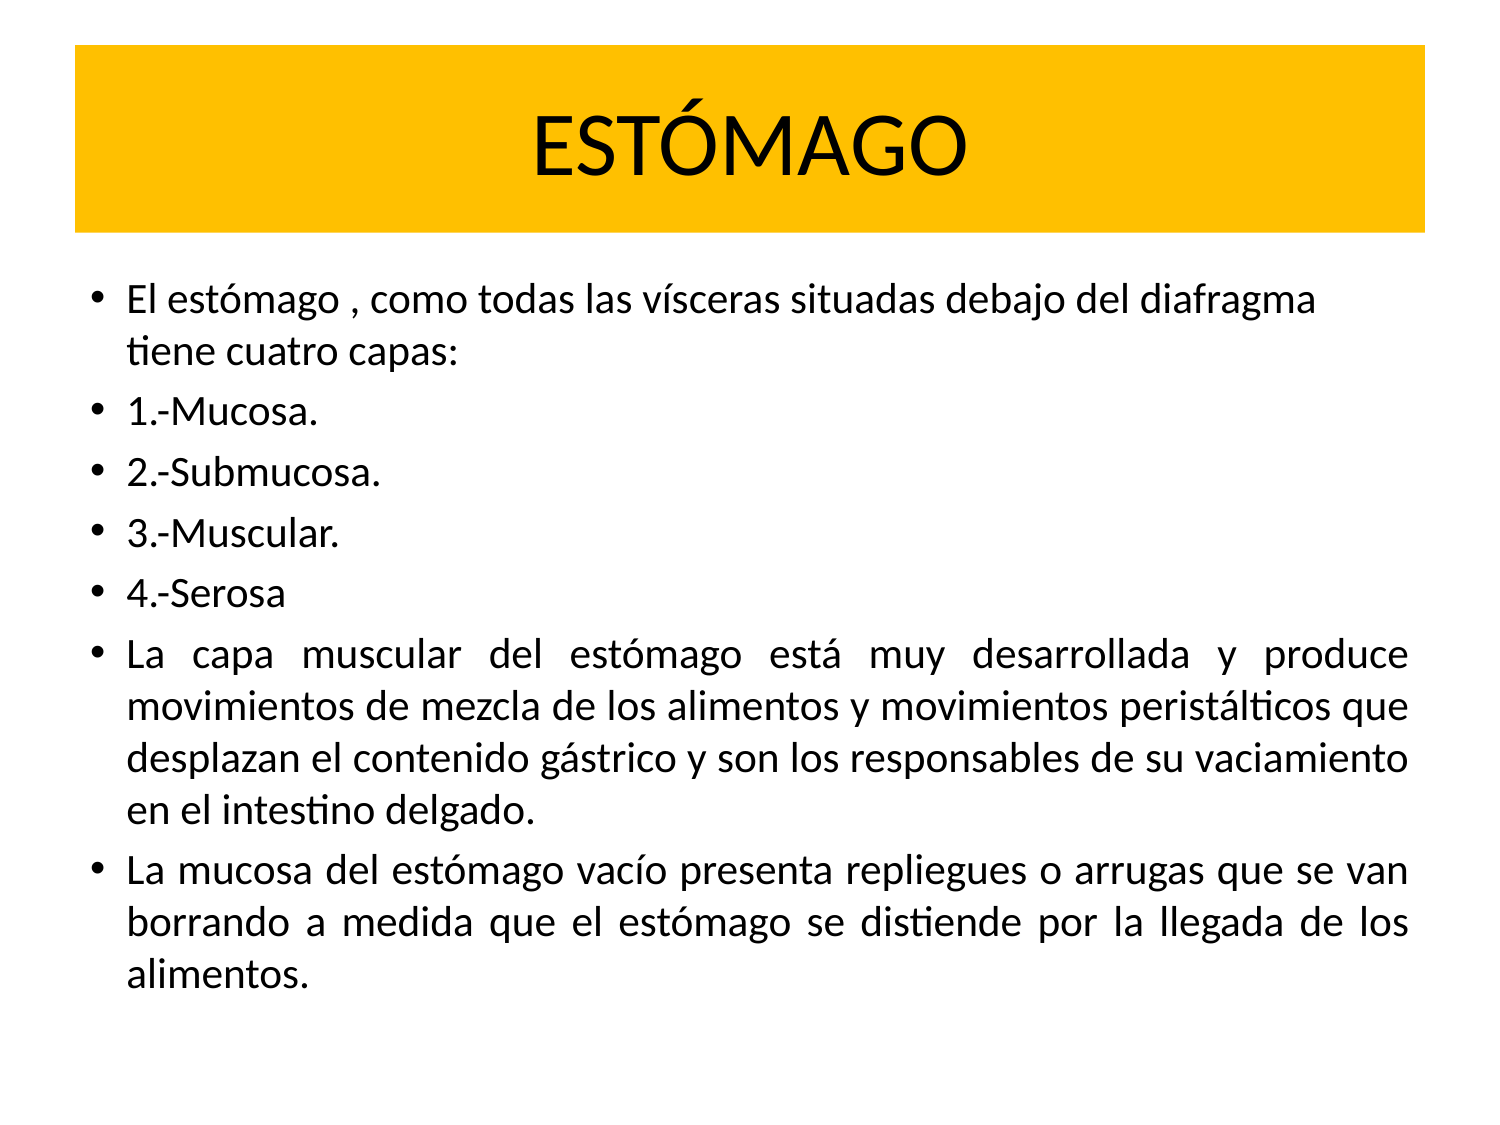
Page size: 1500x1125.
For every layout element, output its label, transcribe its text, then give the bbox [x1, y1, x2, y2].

title ESTÓMAGO [75, 45, 1425, 233]
list El estómago , como todas las vísceras situadas debajo del diafragma tiene cuatro capas: 1.-Mucosa. 2.-Submucosa. 3.-Muscular. 4.-Serosa La capa muscular del estómago está muy desarrollada y produce movimientos de mezcla de los alimentos y movimientos peristálticos que desplazan el contenido gástrico y son los responsables de su vaciamiento en el intestino delgado. La mucosa del estómago vacío presenta repliegues o arrugas que se van borrando a medida que el estómago se distiende por la llegada de los alimentos. [75, 262, 1425, 1005]
